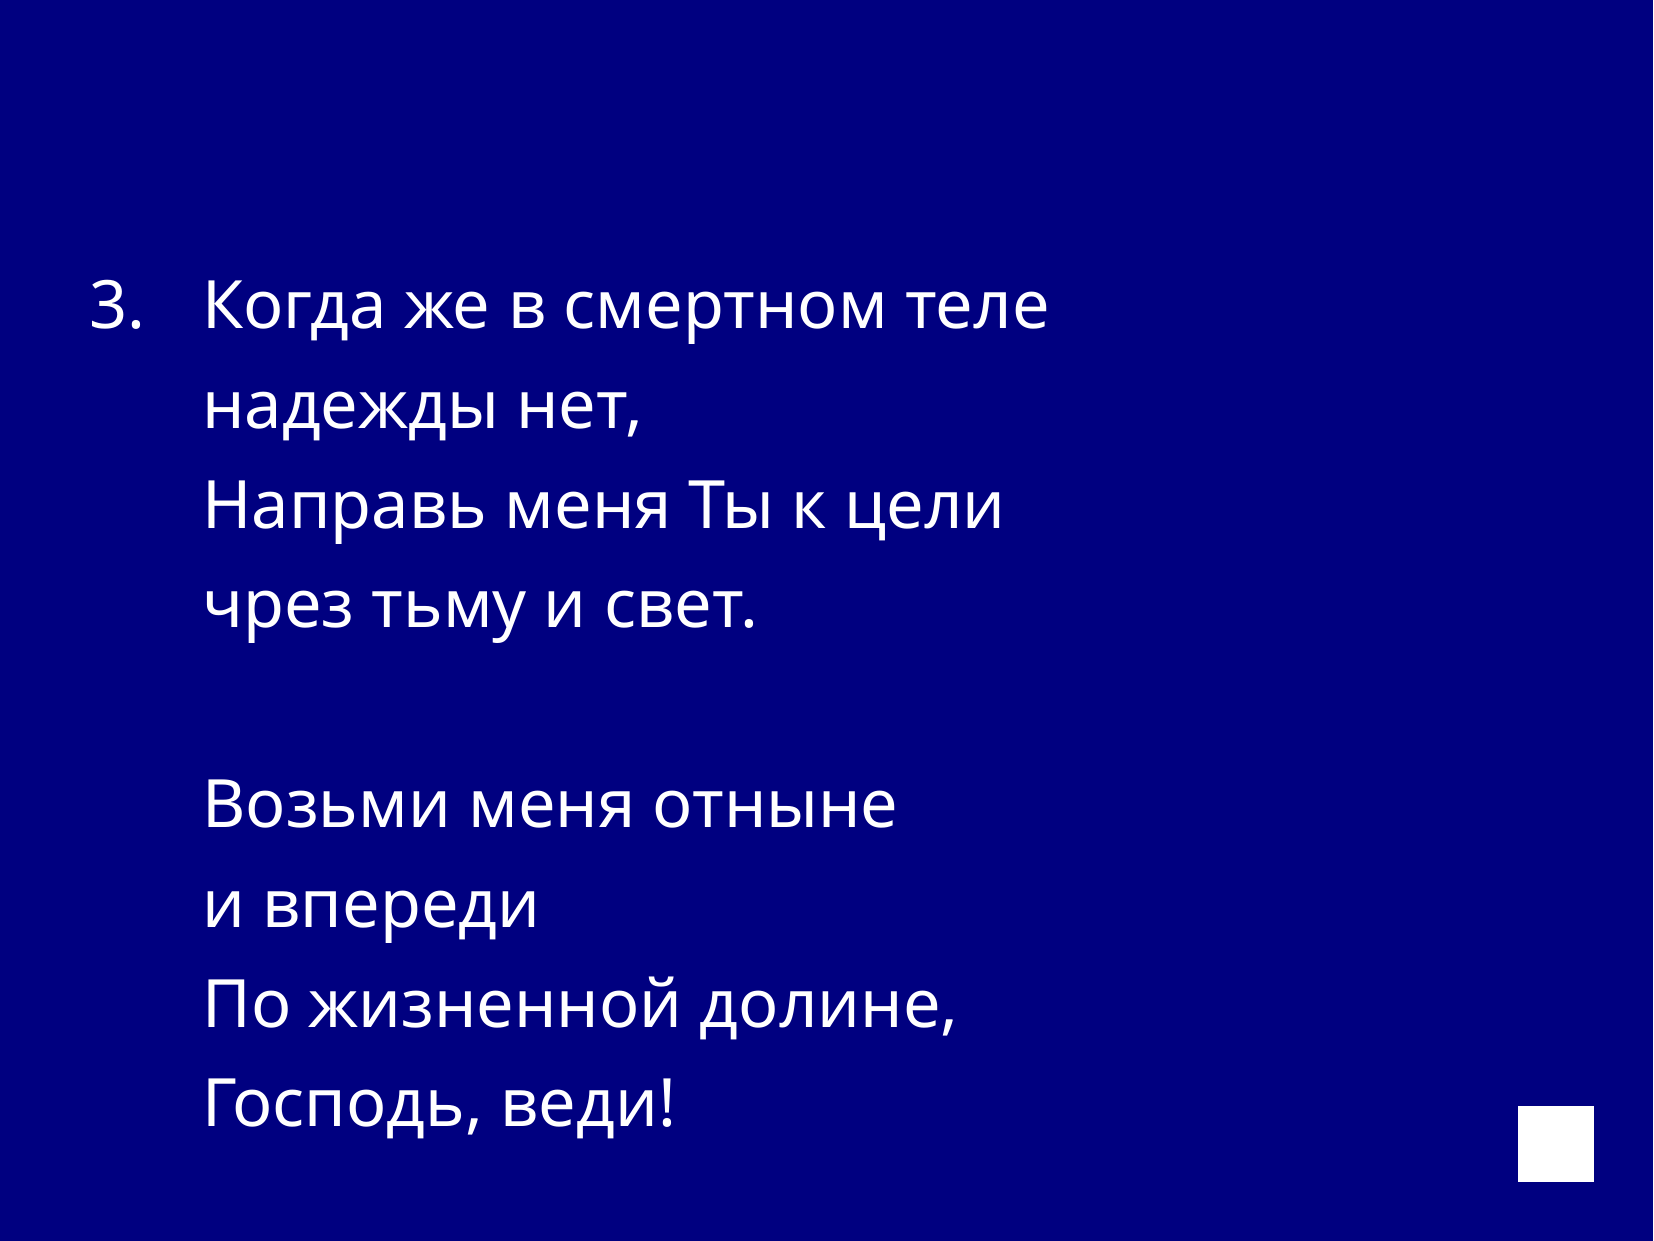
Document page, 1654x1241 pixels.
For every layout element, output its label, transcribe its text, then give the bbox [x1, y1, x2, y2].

text_box [1518, 1106, 1594, 1182]
text_box 3. Когда же в смертном теле надежды нет, Направь меня Ты к цели чрез тьму и свет. Возьми меня отныне и впереди По жизненной долине, Господь, веди! [75, 150, 1576, 1163]
